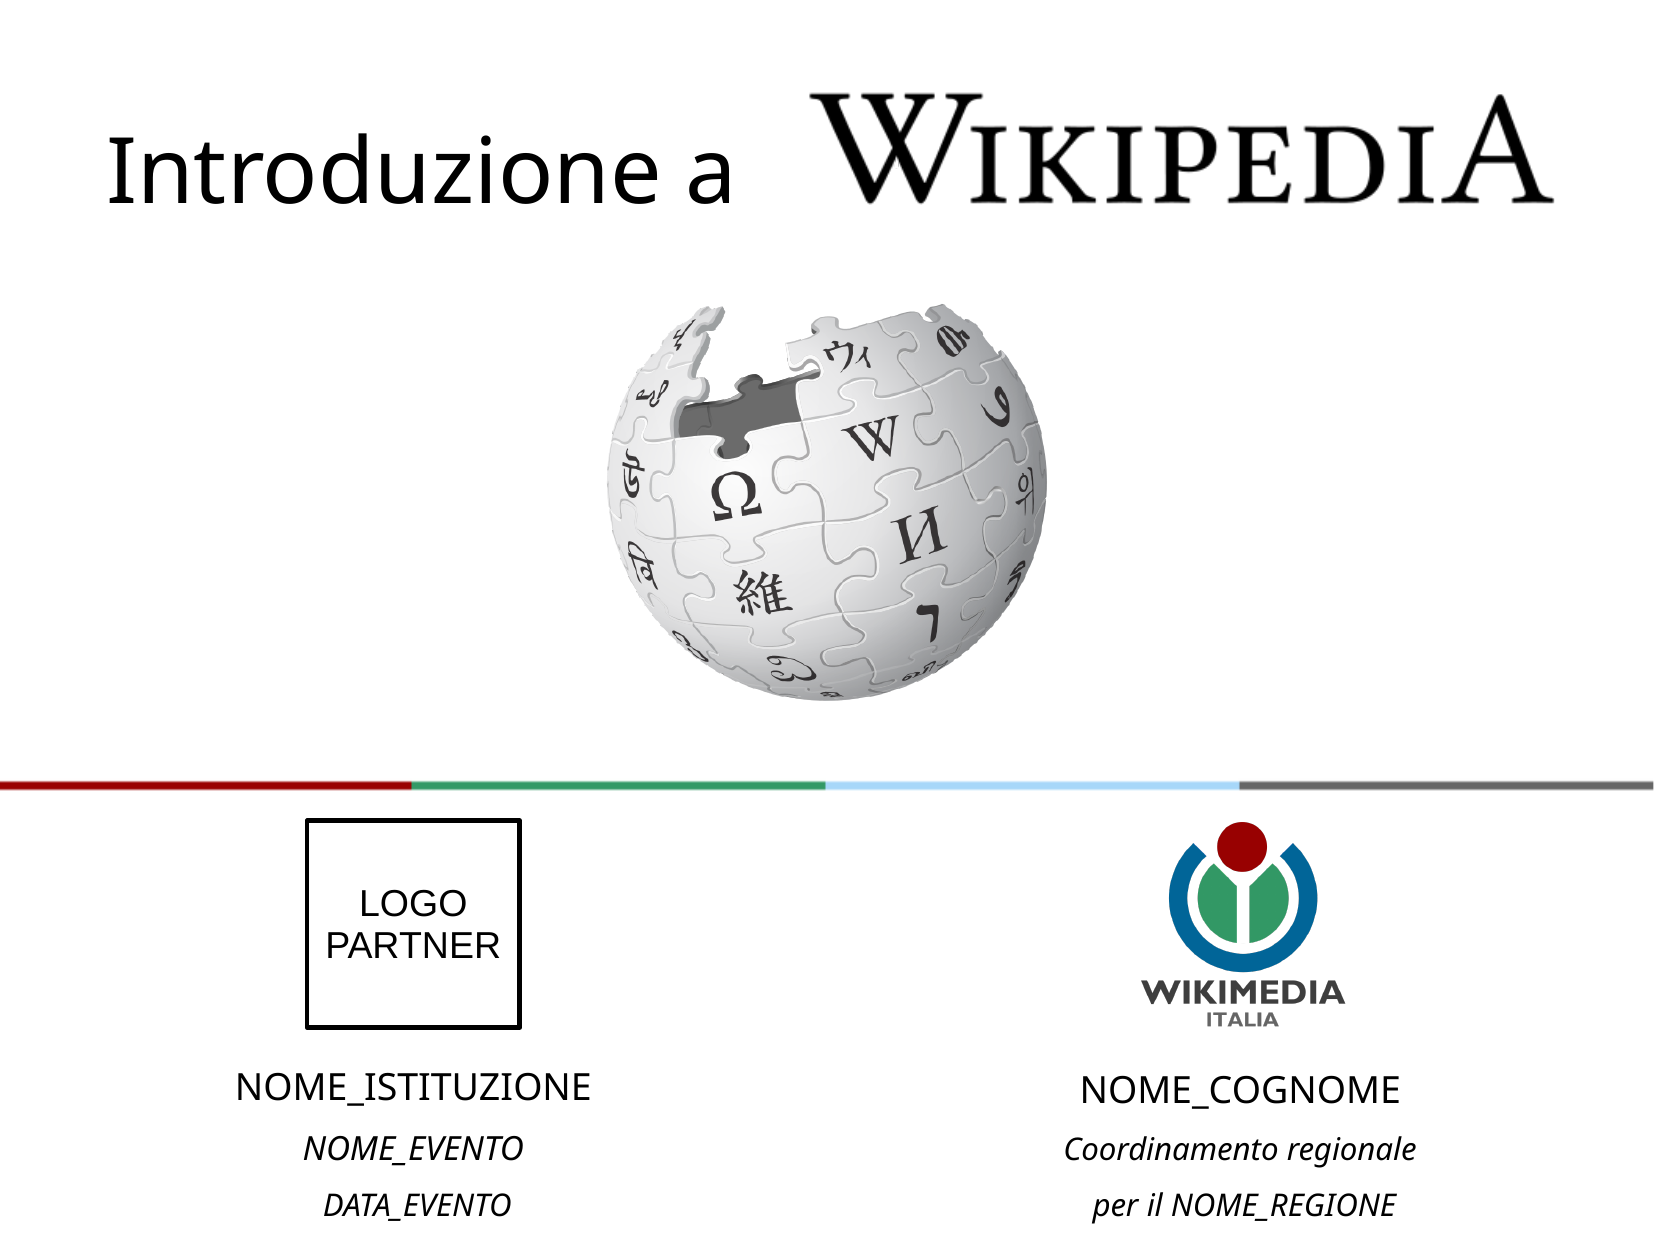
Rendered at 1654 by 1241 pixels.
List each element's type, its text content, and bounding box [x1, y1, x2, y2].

title NOME_ISTITUZIONE NOME_EVENTO DATA_EVENTO [29, 1036, 798, 1235]
picture [791, 82, 1573, 216]
text_box LOGO PARTNER [307, 820, 520, 1028]
picture [1139, 820, 1347, 1028]
title Introduzione a [106, 64, 1595, 273]
title NOME_COGNOME Coordinamento regionale per il NOME_REGIONE [856, 1038, 1625, 1236]
picture [605, 301, 1049, 704]
picture [0, 769, 1654, 804]
